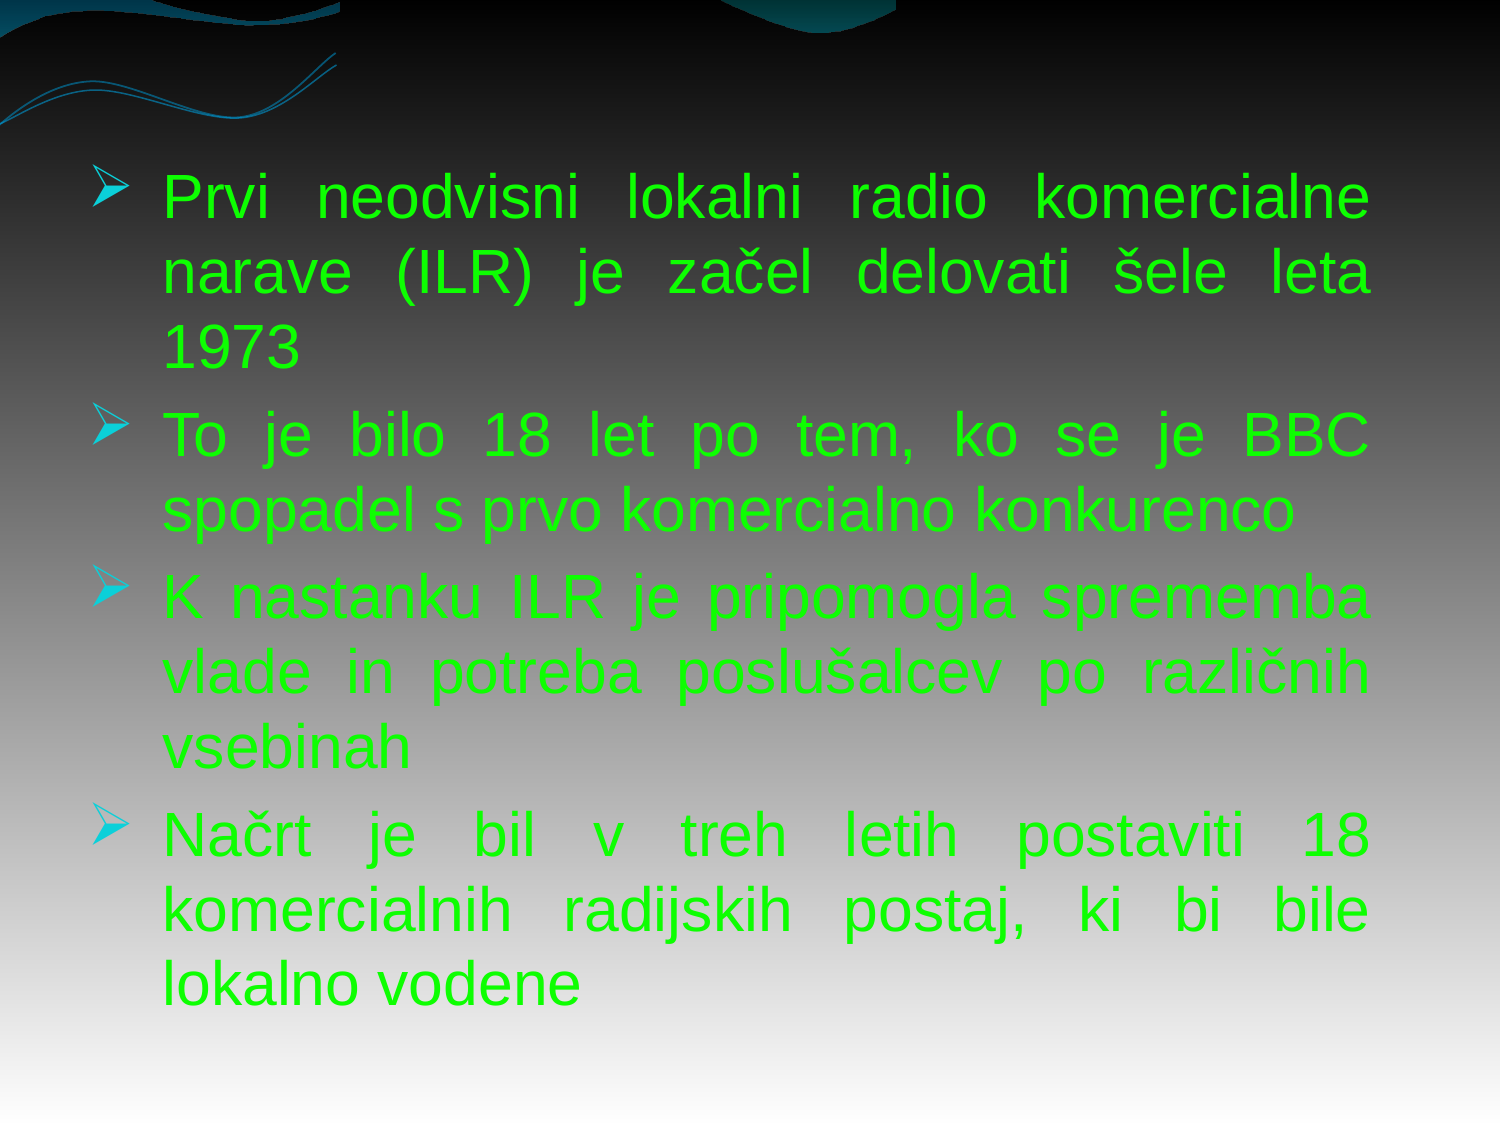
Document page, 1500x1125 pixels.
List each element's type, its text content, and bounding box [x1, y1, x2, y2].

subtitle Prvi neodvisni lokalni radio komercialne narave (ILR) je začel delovati šele leta 1973 To je bilo 18 let po tem, ko se je BBC spopadel s prvo komercialno konkurenco K nastanku ILR je pripomogla sprememba vlade in potreba poslušalcev po različnih vsebinah Načrt je bil v treh letih postaviti 18 komercialnih radijskih postaj, ki bi bile lokalno vodene [87, 148, 1376, 1059]
